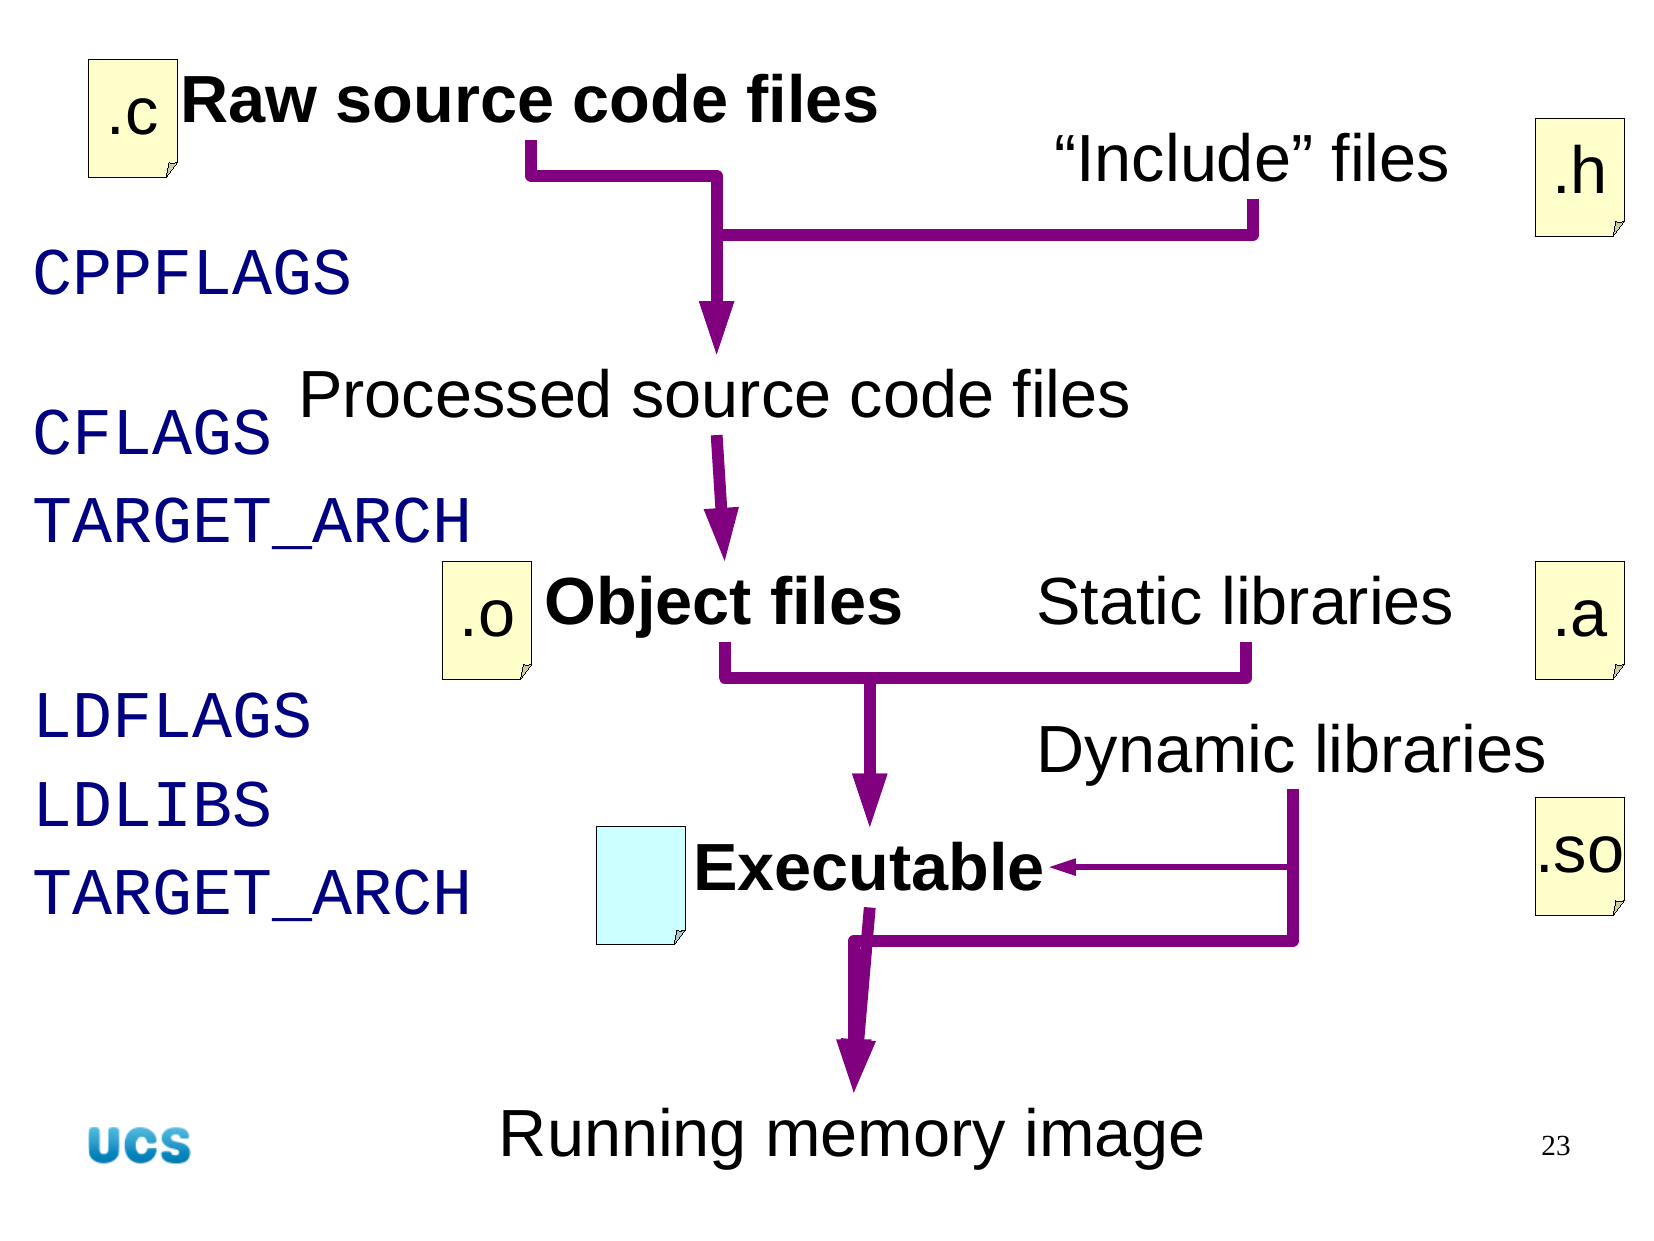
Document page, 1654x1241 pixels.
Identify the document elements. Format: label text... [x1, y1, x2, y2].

text_box Running memory image [496, 1092, 1212, 1174]
text_box TARGET_ARCH [29, 484, 476, 566]
text_box Object files [541, 561, 908, 642]
text_box CPPFLAGS [29, 236, 356, 318]
picture [88, 1126, 191, 1165]
text_box CFLAGS [29, 395, 276, 478]
text_box .so [1535, 797, 1625, 916]
text_box .a [1535, 561, 1625, 680]
text_box Raw source code files [178, 59, 886, 140]
text_box [596, 826, 686, 945]
text_box LDFLAGS [29, 679, 316, 761]
text_box TARGET_ARCH [29, 856, 476, 938]
text_box .o [442, 561, 532, 680]
text_box “Include” files [1051, 118, 1455, 199]
text_box .h [1535, 118, 1625, 237]
text_box Executable [690, 826, 1050, 908]
text_box Dynamic libraries [1033, 708, 1552, 790]
text_box Processed source code files [295, 354, 1139, 436]
text_box .c [88, 59, 178, 178]
text_box Static libraries [1033, 561, 1460, 642]
text_box LDLIBS [29, 767, 276, 850]
